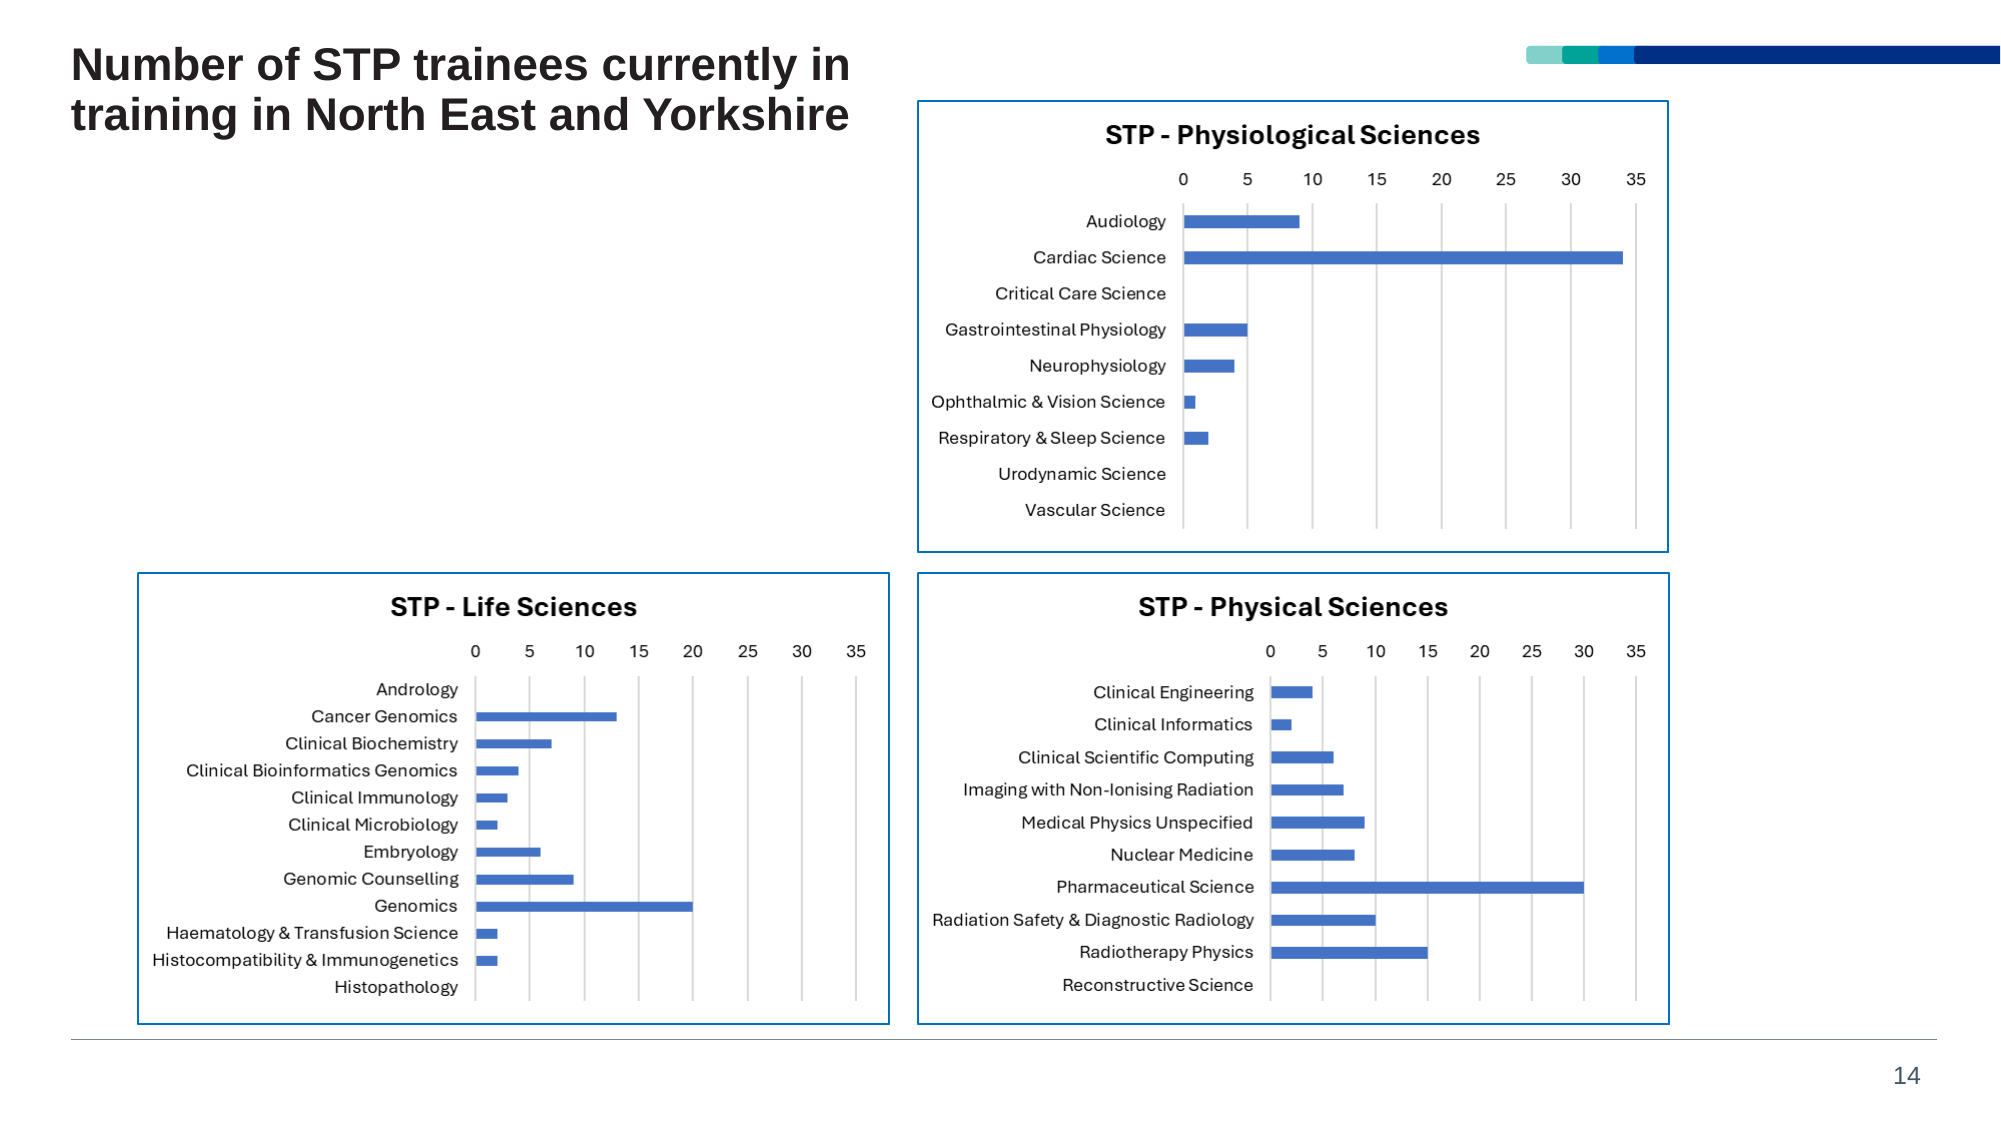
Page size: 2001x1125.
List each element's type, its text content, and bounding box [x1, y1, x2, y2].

picture [137, 572, 890, 1025]
picture [917, 572, 1670, 1025]
picture [917, 100, 1669, 553]
title Number of STP trainees currently in training in North East and Yorkshire [70, 32, 1513, 149]
